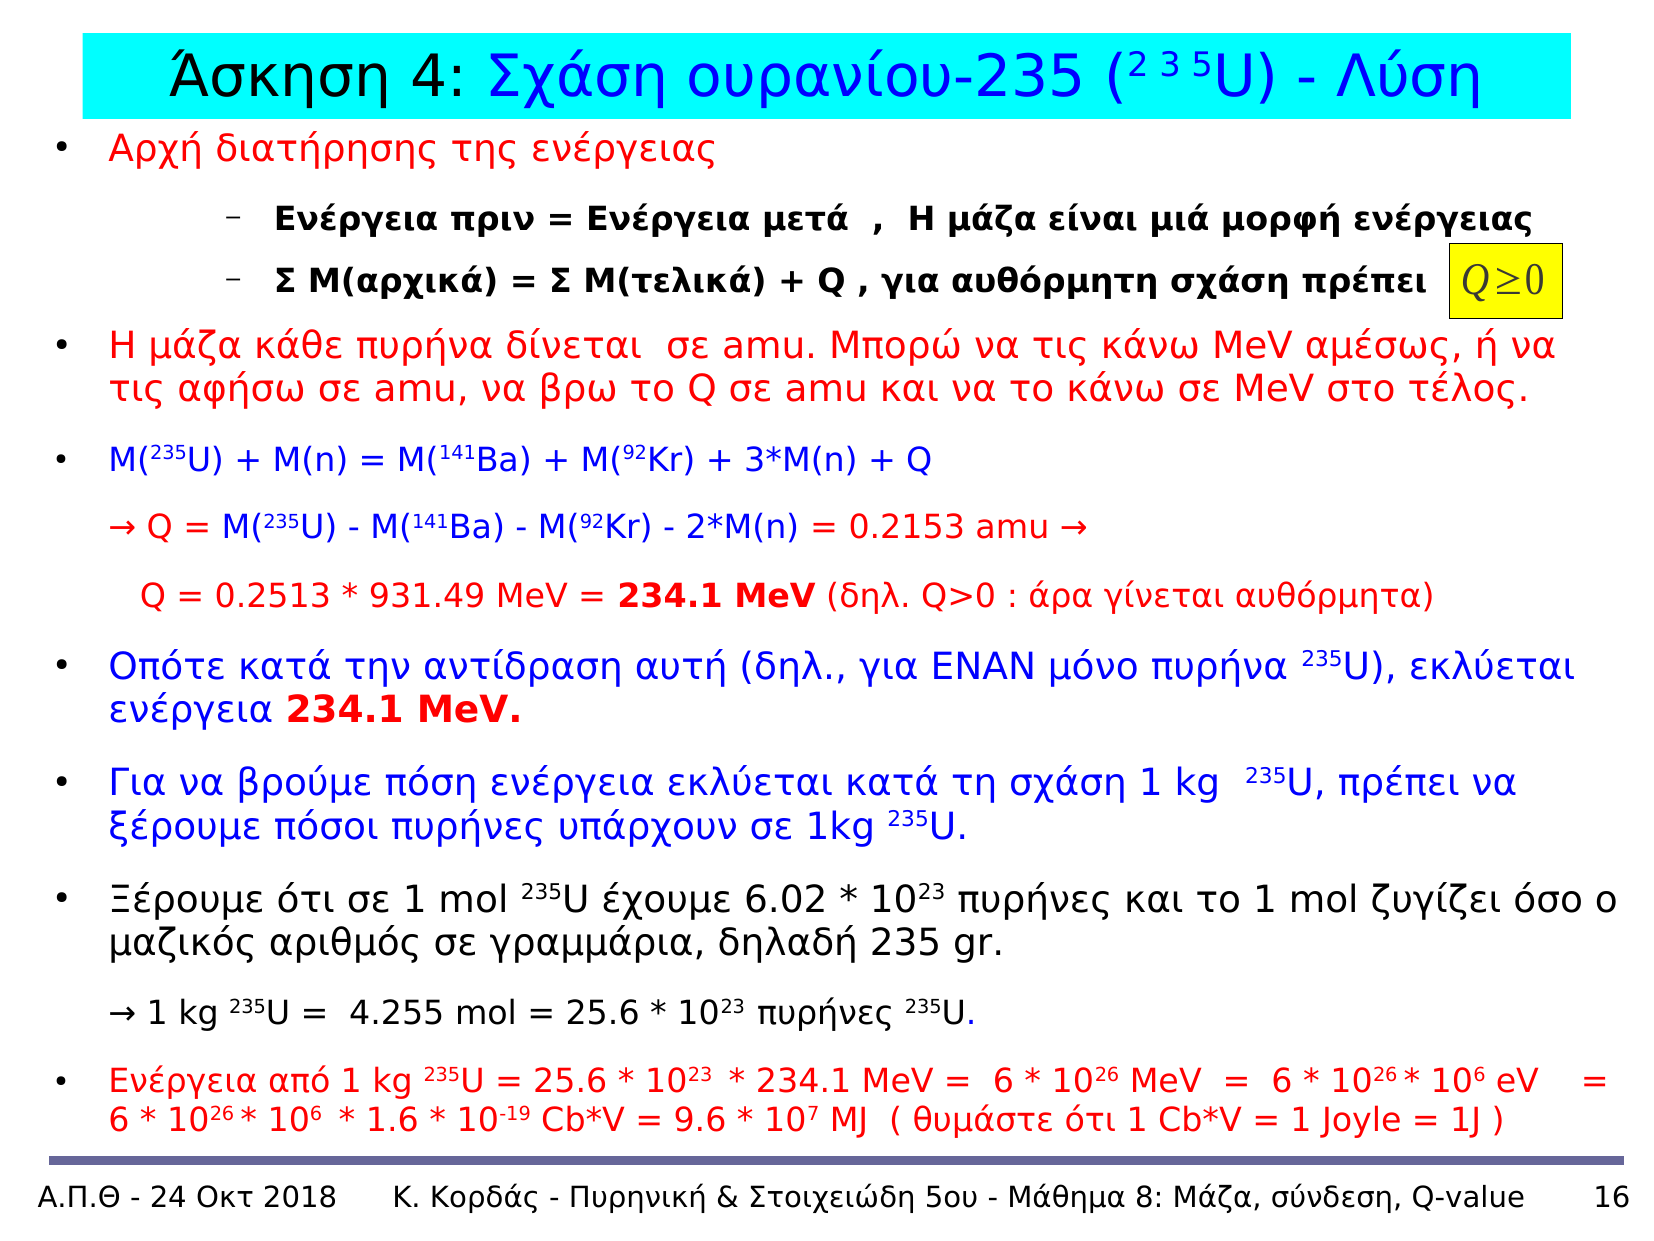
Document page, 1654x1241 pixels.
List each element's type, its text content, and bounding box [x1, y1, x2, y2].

chart [1450, 255, 1559, 306]
text_box [1449, 243, 1563, 319]
list Αρχή διατήρησης της ενέργειας Ενέργεια πριν = Ενέργεια μετά , Η μάζα είναι μιά μορφή ενέργειας Σ Μ(αρχικά) = Σ Μ(τελικά) + Q , για αυθόρμητη σχάση πρέπει Η μάζα κάθε πυρήνα δίνεται σε amu. Mπορώ να τις κάνω MeV αμέσως, ή να τις αφήσω σε amu, να βρω το Q σε amu και να το κάνω σε MeV στο τέλος. Μ(235U) + M(n) = Μ(141Ba) + M(92Kr) + 3*M(n) + Q → Q = Μ(235U) - Μ(141Ba) - M(92Kr) - 2*M(n) = 0.2153 amu → Q = 0.2513 * 931.49 MeV = 234.1 MeV (δηλ. Q>0 : άρα γίνεται αυθόρμητα) Οπότε κατά την αντίδραση αυτή (δηλ., για ΕΝΑΝ μόνο πυρήνα 235U), εκλύεται ενέργεια 234.1 MeV. Για να βρούμε πόση ενέργεια εκλύεται κατά τη σχάση 1 kg 235U, πρέπει να ξέρουμε πόσοι πυρήνες υπάρχουν σε 1kg 235U. Ξέρoυμε ότι σε 1 mol 235U έχουμε 6.02 * 1023 πυρήνες και το 1 mol ζυγίζει όσο ο μαζικός αριθμός σε γραμμάρια, δηλαδή 235 gr. → 1 kg 235U = 4.255 mol = 25.6 * 1023 πυρήνες 235U. Ενέργεια από 1 kg 235U = 25.6 * 1023 * 234.1 MeV = 6 * 1026 MeV = 6 * 1026 * 106 eV = 6 * 1026 * 106 * 1.6 * 10-19 Cb*V = 9.6 * 107 MJ ( θυμάστε ότι 1 Cb*V = 1 Joyle = 1J ) [37, 126, 1622, 1156]
title Άσκηση 4: Σχάση ουρανίου-235 (2 3 5U) - Λύση [82, 33, 1571, 119]
